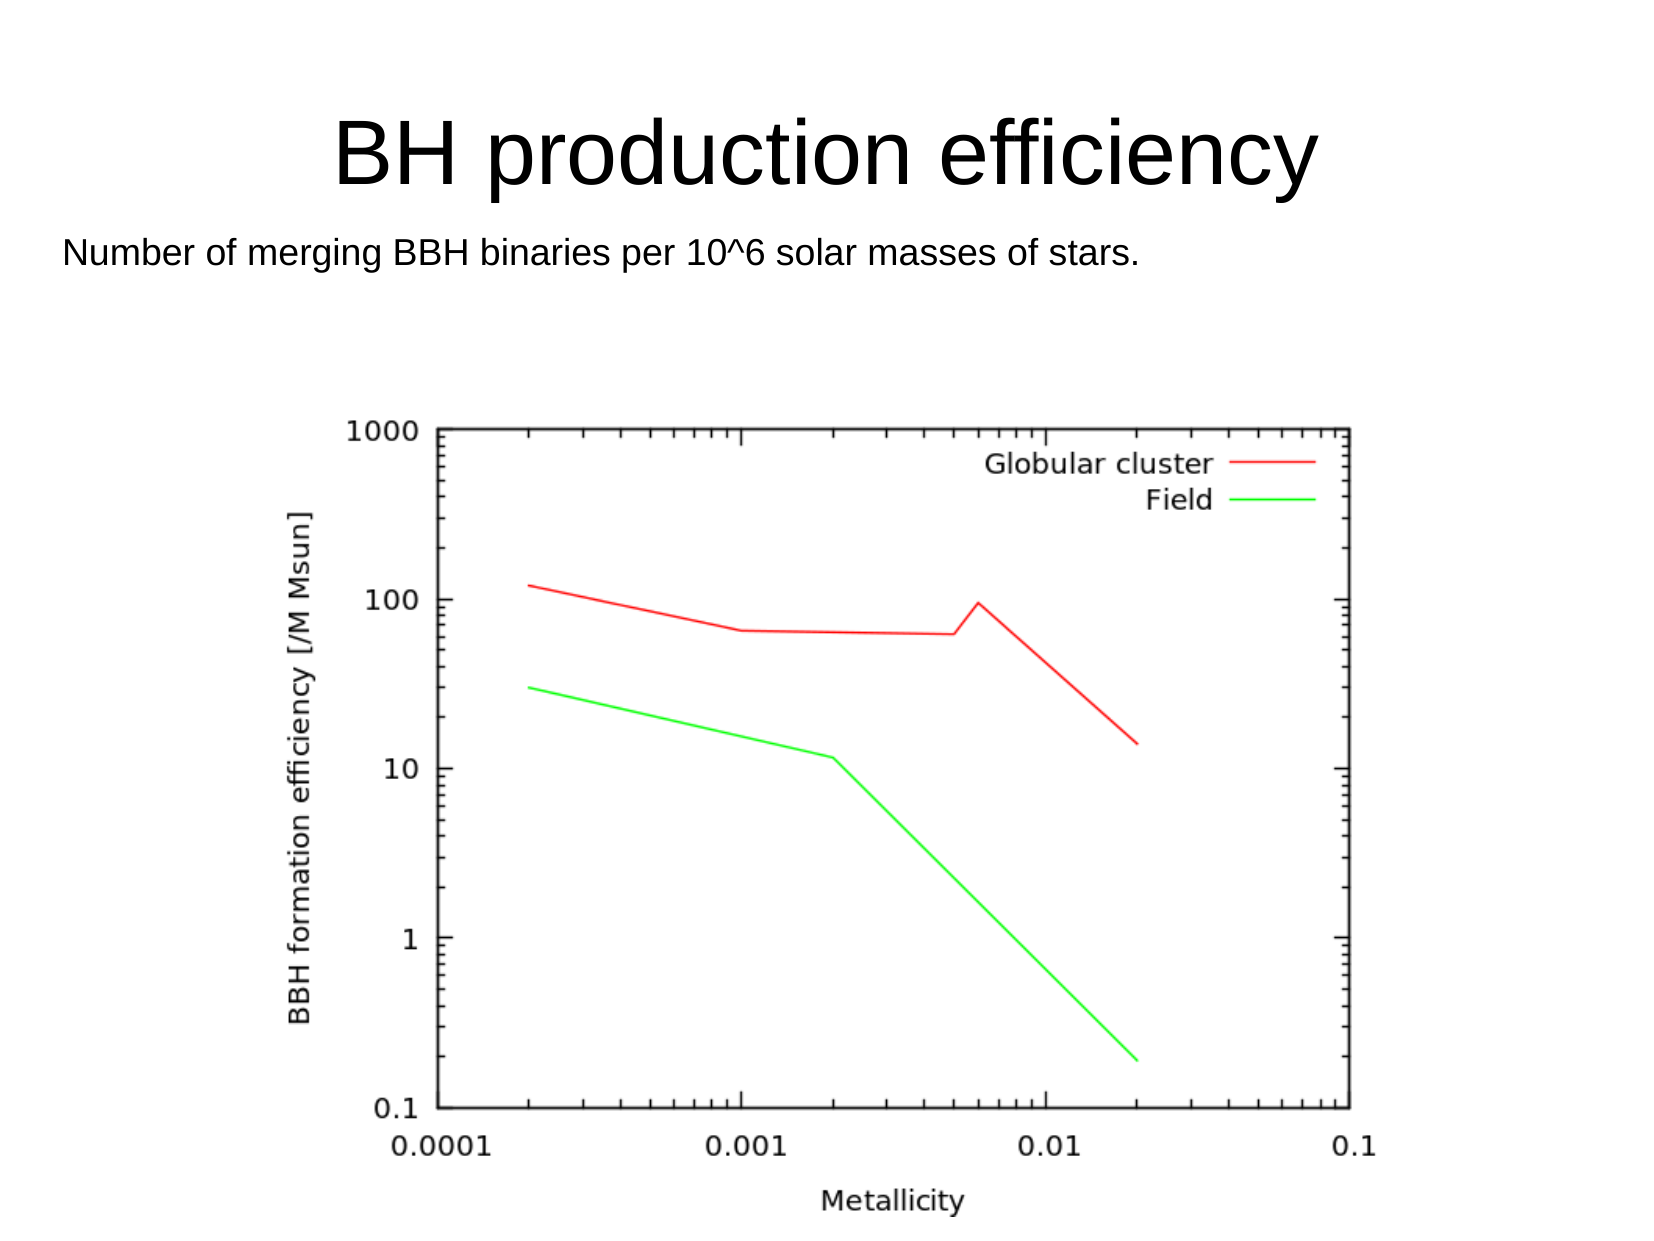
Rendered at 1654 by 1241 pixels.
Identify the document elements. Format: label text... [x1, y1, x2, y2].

picture [278, 402, 1394, 1217]
text_box Number of merging BBH binaries per 10^6 solar masses of stars. [47, 224, 1536, 282]
title BH production efficiency [82, 49, 1571, 257]
